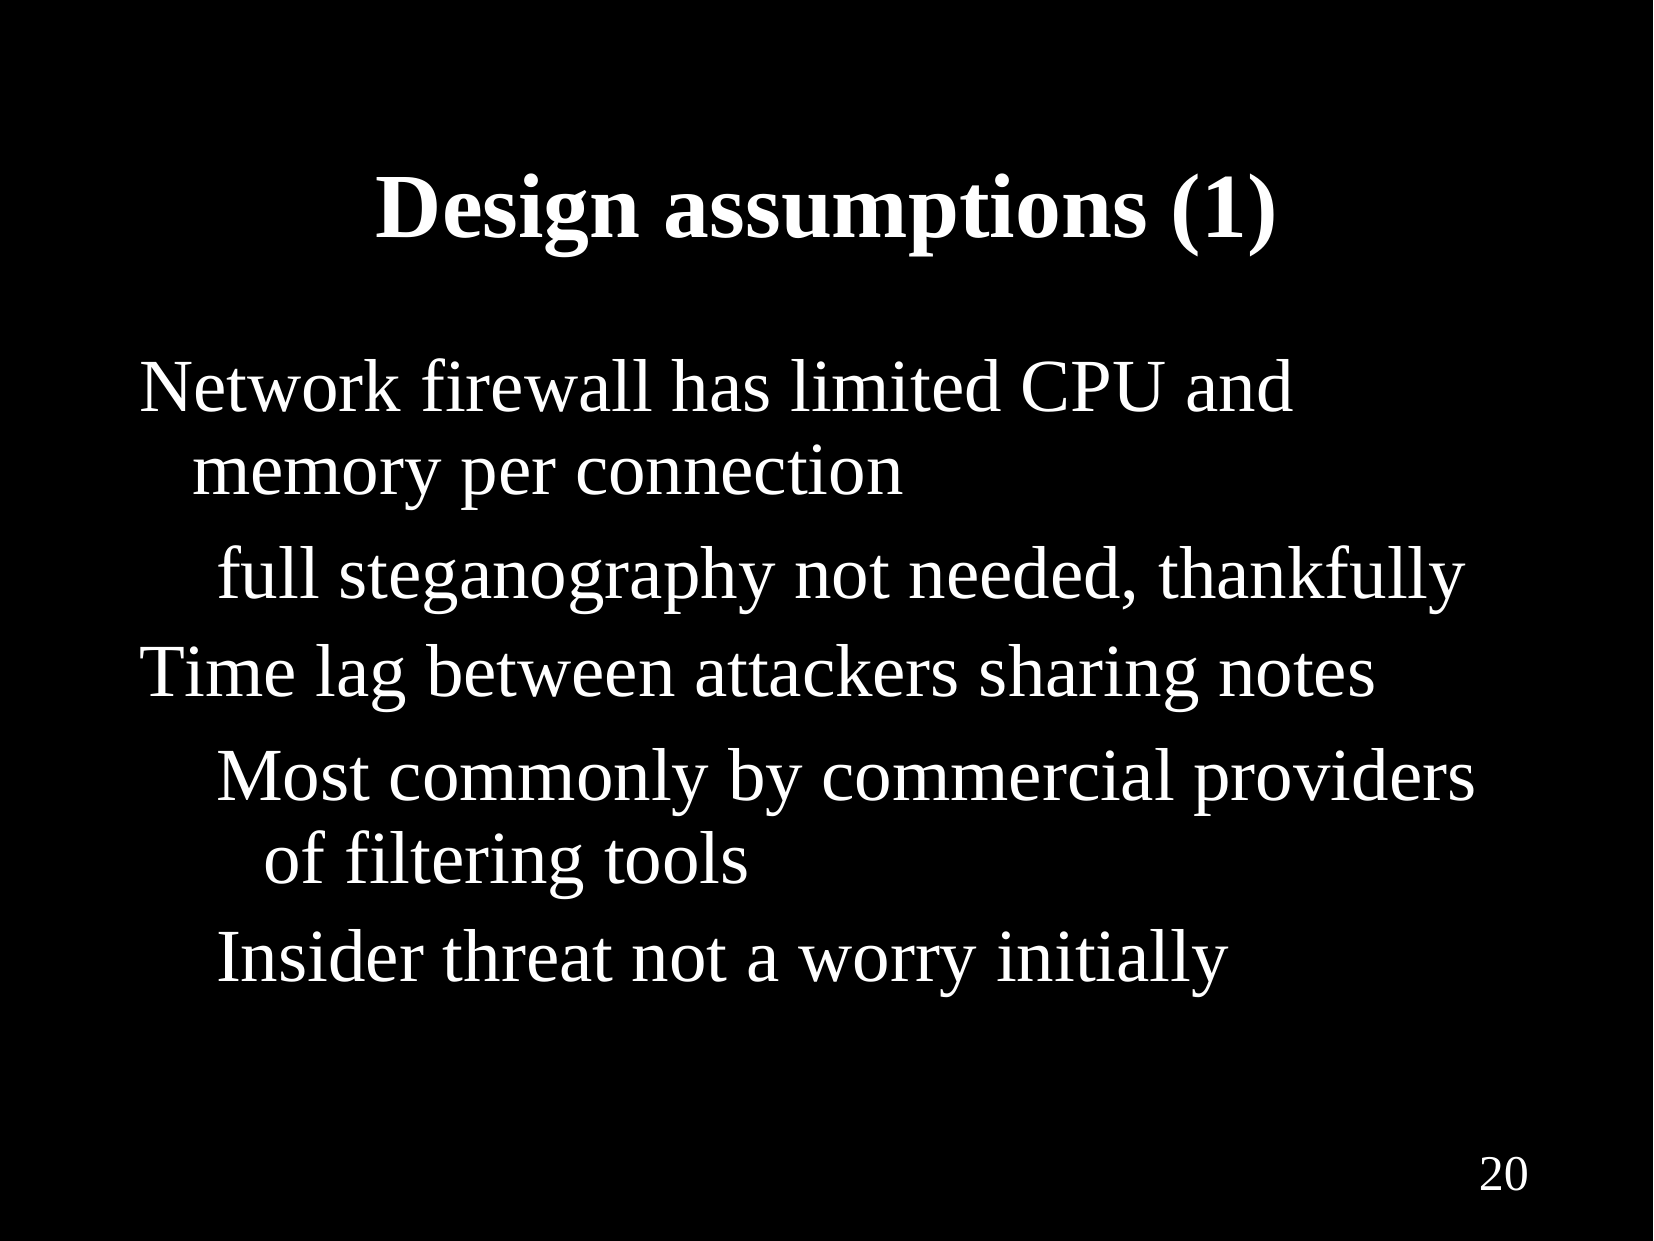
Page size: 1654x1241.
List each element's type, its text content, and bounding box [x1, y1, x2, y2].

list Network firewall has limited CPU and memory per connection full steganography not needed, thankfully Time lag between attackers sharing notes Most commonly by commercial providers of filtering tools Insider threat not a worry initially [121, 344, 1534, 1207]
title Design assumptions (1) [121, 102, 1534, 311]
